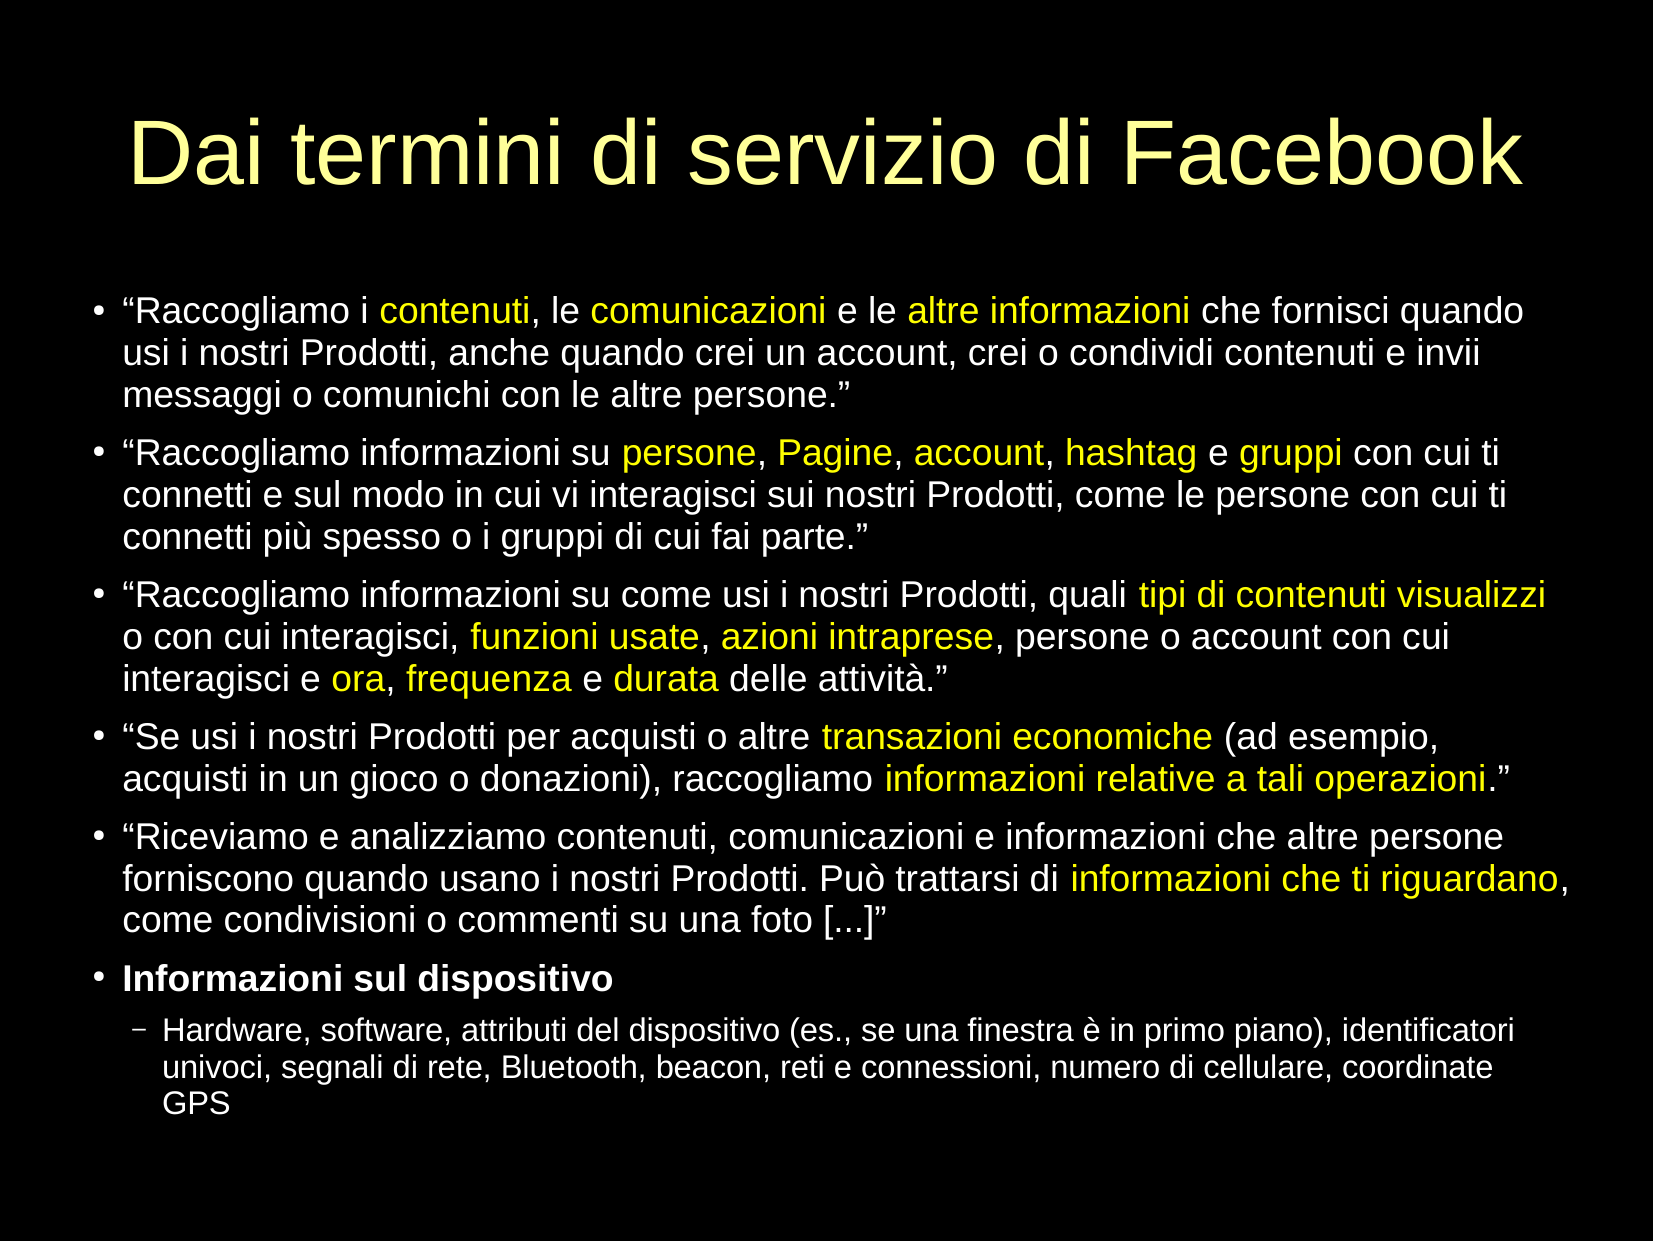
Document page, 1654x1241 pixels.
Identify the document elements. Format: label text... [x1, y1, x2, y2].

title Dai termini di servizio di Facebook [82, 49, 1571, 257]
list “Raccogliamo i contenuti, le comunicazioni e le altre informazioni che fornisci quando usi i nostri Prodotti, anche quando crei un account, crei o condividi contenuti e invii messaggi o comunichi con le altre persone.” “Raccogliamo informazioni su persone, Pagine, account, hashtag e gruppi con cui ti connetti e sul modo in cui vi interagisci sui nostri Prodotti, come le persone con cui ti connetti più spesso o i gruppi di cui fai parte.” “Raccogliamo informazioni su come usi i nostri Prodotti, quali tipi di contenuti visualizzi o con cui interagisci, funzioni usate, azioni intraprese, persone o account con cui interagisci e ora, frequenza e durata delle attività.” “Se usi i nostri Prodotti per acquisti o altre transazioni economiche (ad esempio, acquisti in un gioco o donazioni), raccogliamo informazioni relative a tali operazioni.” “Riceviamo e analizziamo contenuti, comunicazioni e informazioni che altre persone forniscono quando usano i nostri Prodotti. Può trattarsi di informazioni che ti riguardano, come condivisioni o commenti su una foto [...]” Informazioni sul dispositivo Hardware, software, attributi del dispositivo (es., se una finestra è in primo piano), identificatori univoci, segnali di rete, Bluetooth, beacon, reti e connessioni, numero di cellulare, coordinate GPS [82, 290, 1571, 1126]
